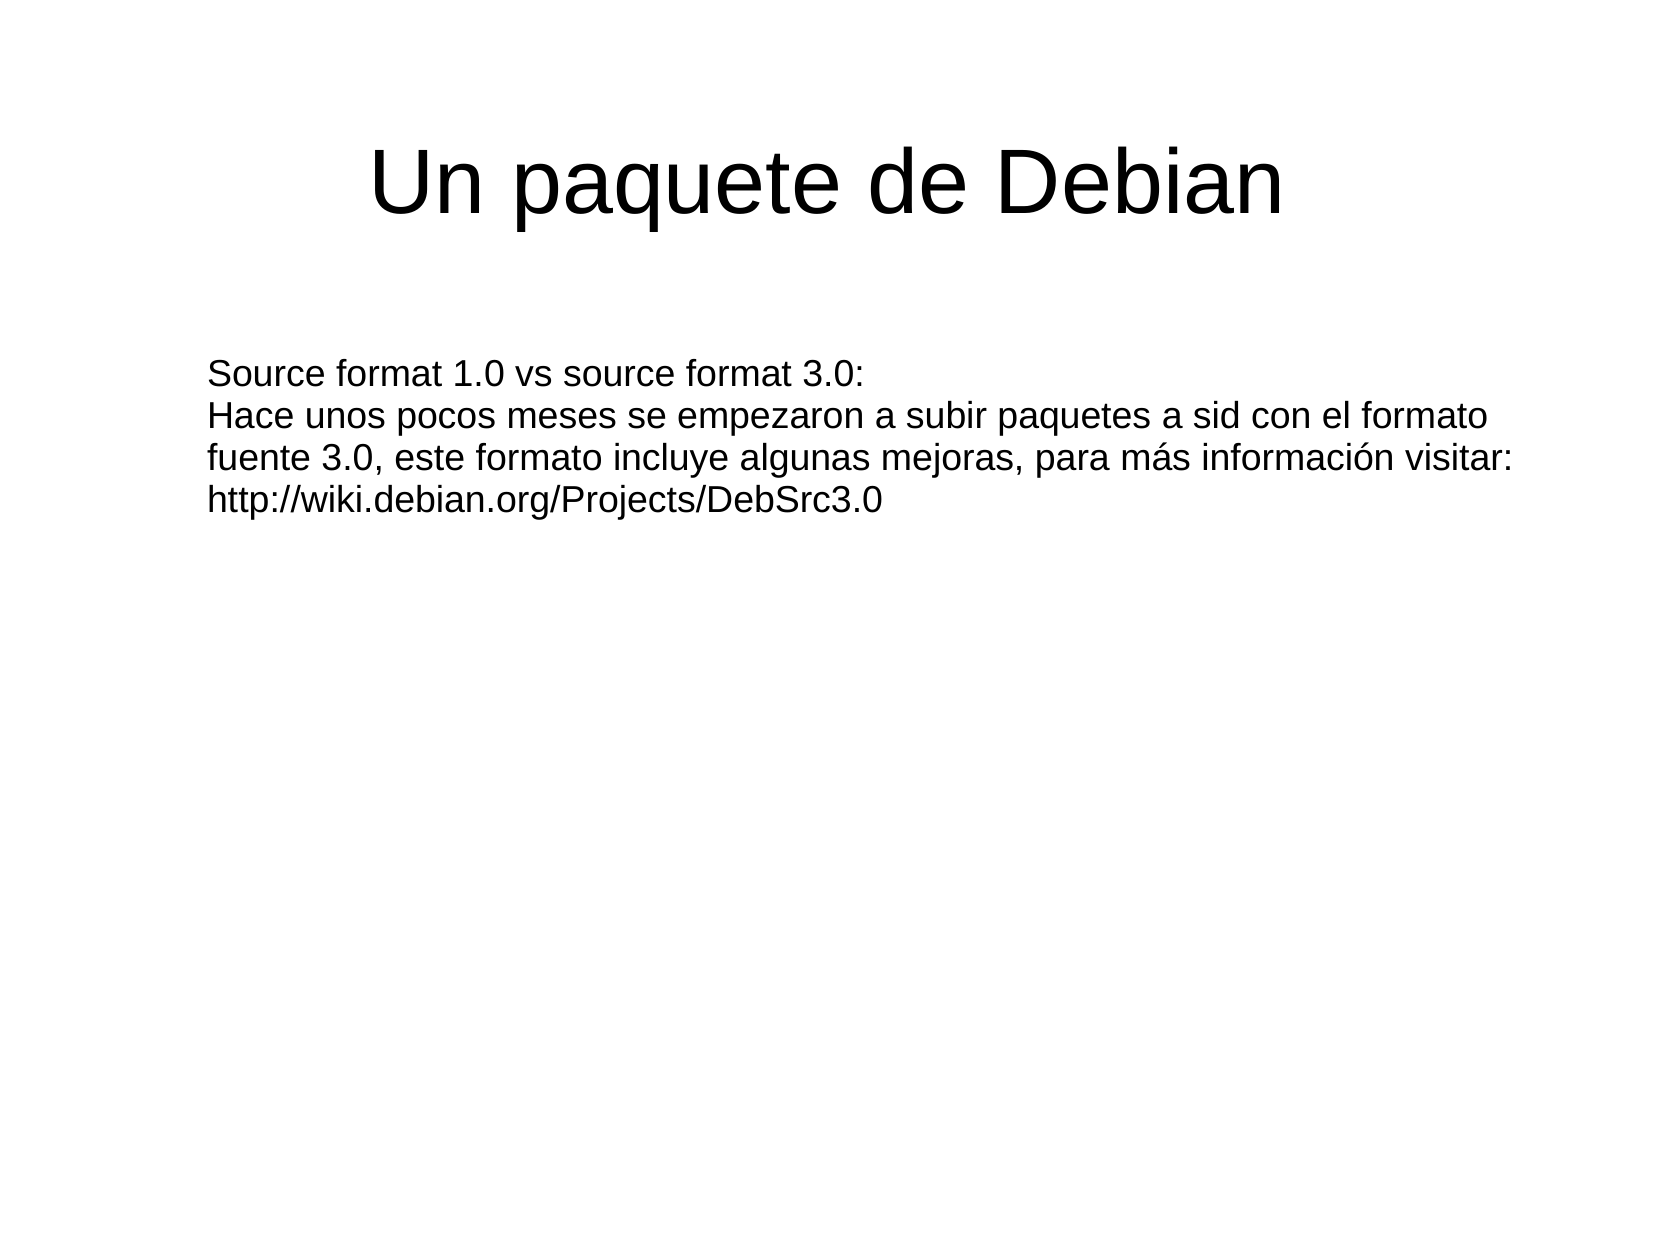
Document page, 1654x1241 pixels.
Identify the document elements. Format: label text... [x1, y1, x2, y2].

list Source format 1.0 vs source format 3.0: Hace unos pocos meses se empezaron a subir paquetes a sid con el formato fuente 3.0, este formato incluye algunas mejoras, para más información visitar: http://wiki.debian.org/Projects/DebSrc3.0 [121, 344, 1534, 1127]
title Un paquete de Debian [121, 102, 1534, 311]
